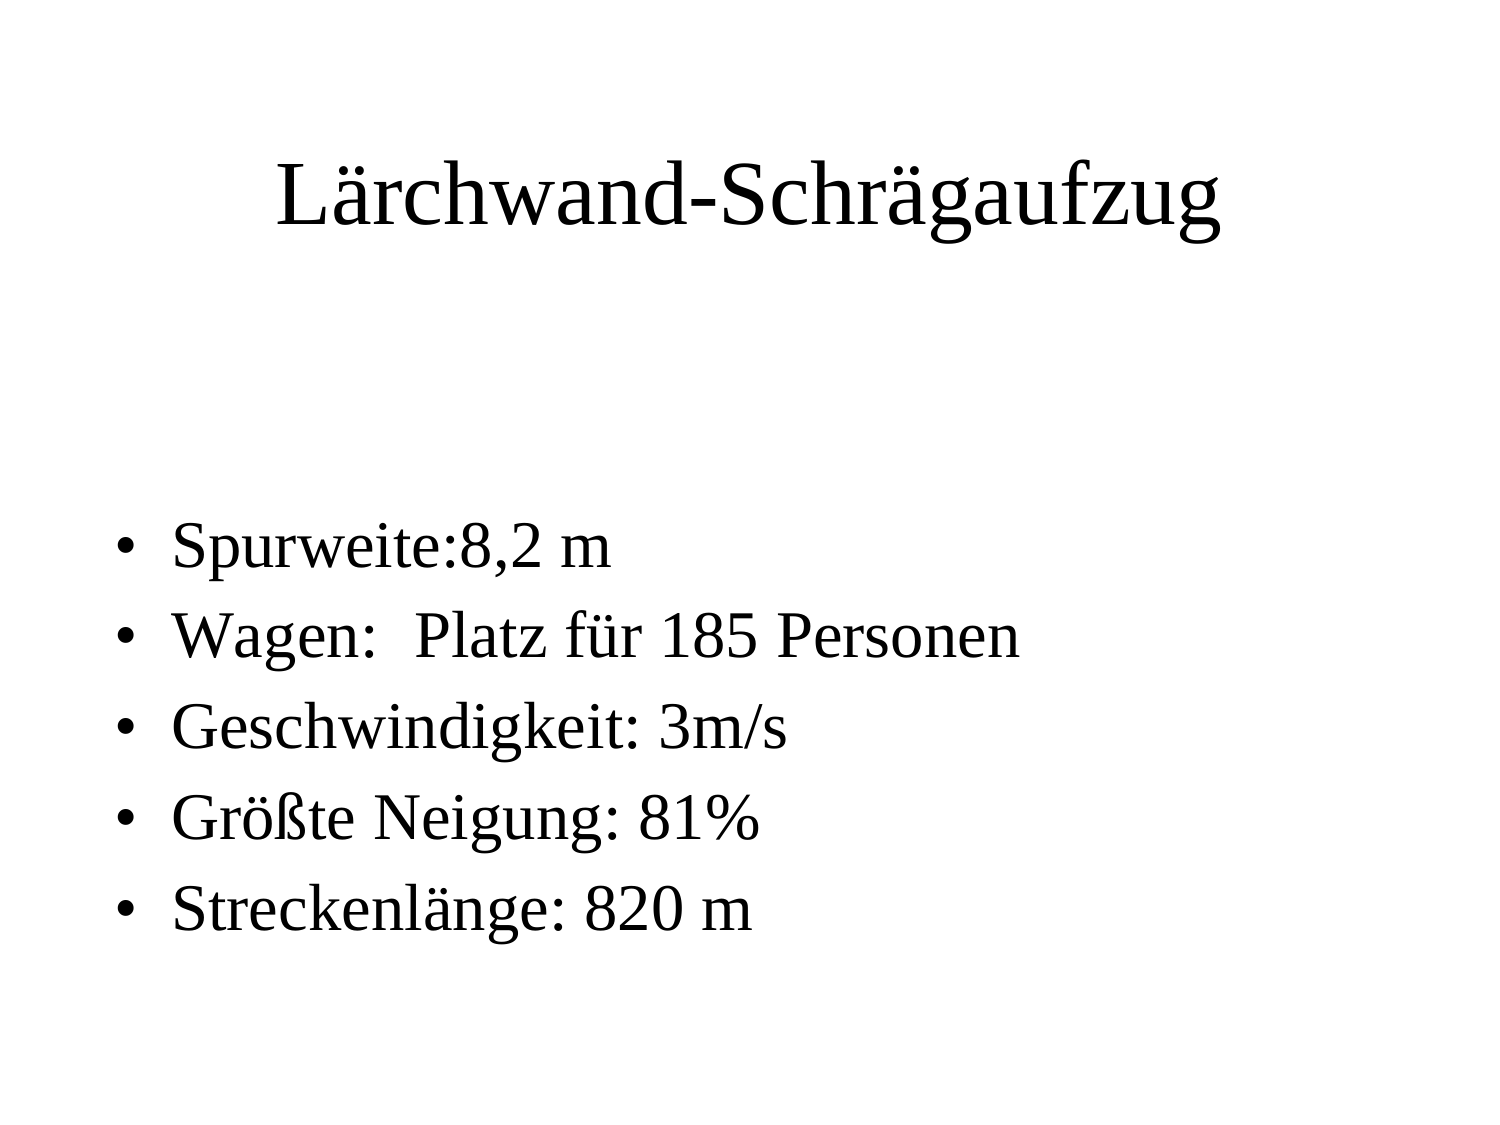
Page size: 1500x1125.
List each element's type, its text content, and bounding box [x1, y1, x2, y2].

list Spurweite:8,2 m Wagen: Platz für 185 Personen Geschwindigkeit: 3m/s Größte Neigung: 81% Streckenlänge: 820 m [99, 500, 1375, 1026]
title Lärchwand-Schrägaufzug [112, 99, 1388, 288]
